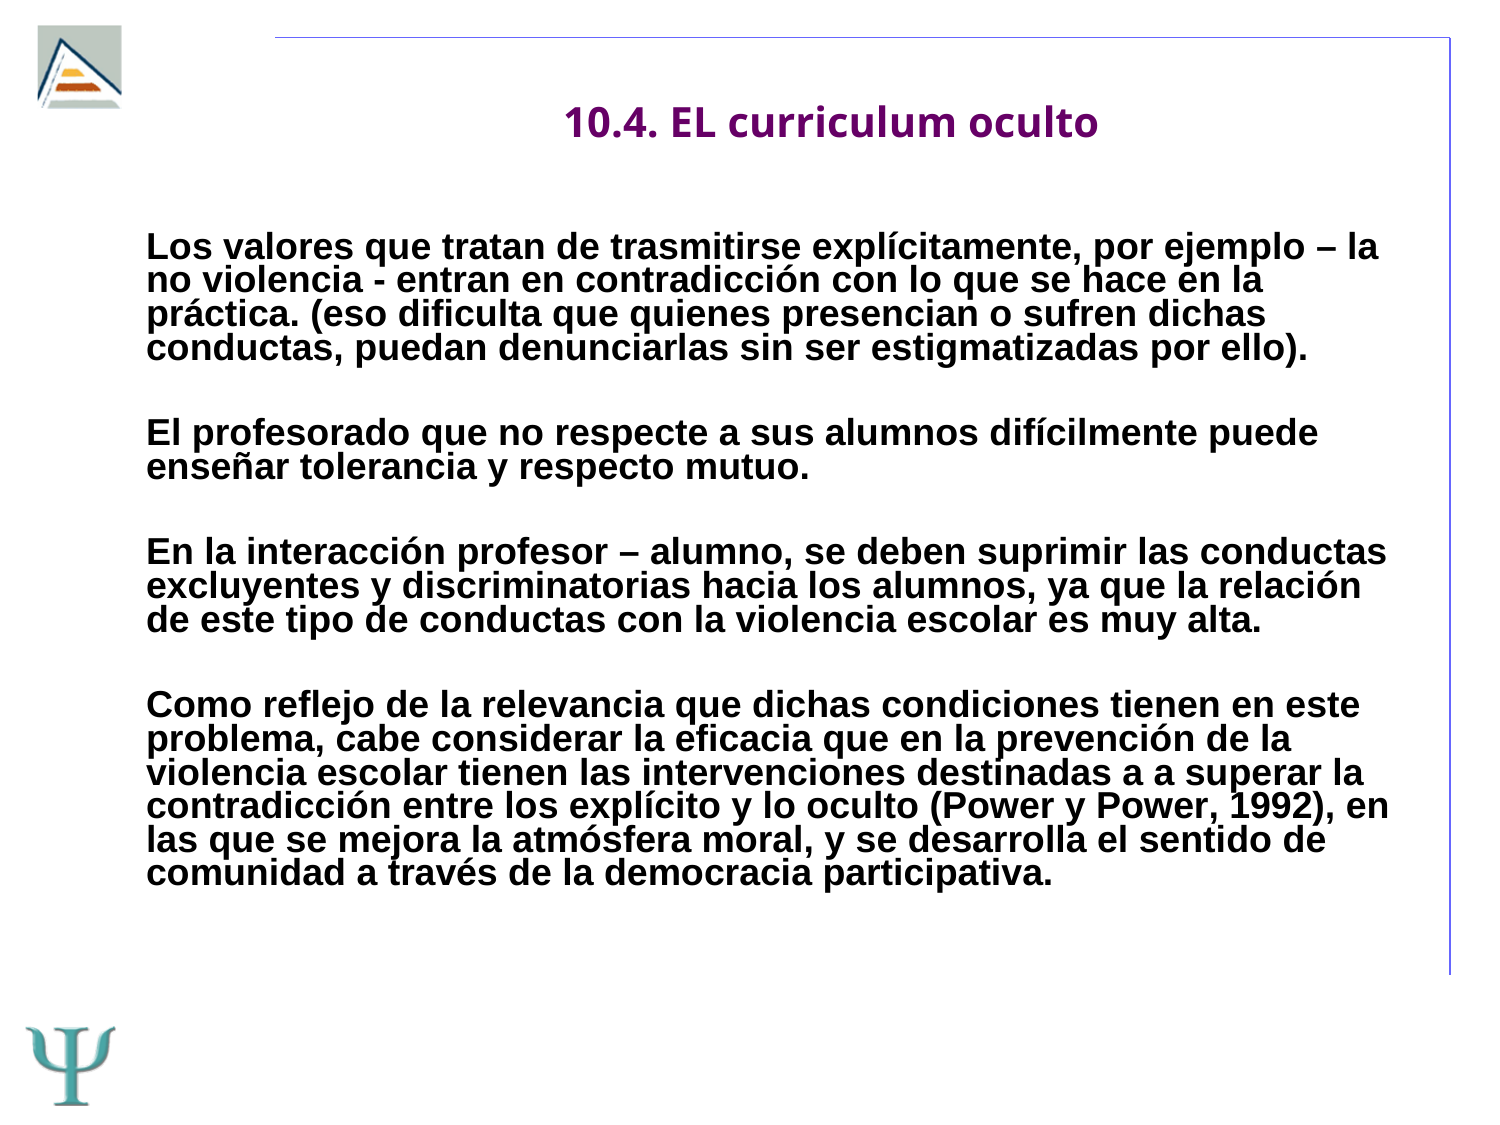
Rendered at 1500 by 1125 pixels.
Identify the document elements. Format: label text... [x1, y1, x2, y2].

picture [24, 1024, 75, 1106]
list Los valores que tratan de trasmitirse explícitamente, por ejemplo – la no violencia - entran en contradicción con lo que se hace en la práctica. (eso dificulta que quienes presencian o sufren dichas conductas, puedan denunciarlas sin ser estigmatizadas por ello). El profesorado que no respecte a sus alumnos difícilmente puede enseñar tolerancia y respecto mutuo. En la interacción profesor – alumno, se deben suprimir las conductas excluyentes y discriminatorias hacia los alumnos, ya que la relación de este tipo de conductas con la violencia escolar es muy alta. Como reflejo de la relevancia que dichas condiciones tienen en este problema, cabe considerar la eficacia que en la prevención de la violencia escolar tienen las intervenciones destinadas a a superar la contradicción entre los explícito y lo oculto (Power y Power, 1992), en las que se mejora la atmósfera moral, y se desarrolla el sentido de comunidad a través de la democracia participativa. [75, 224, 1426, 1125]
title 10.4. EL curriculum oculto [262, 74, 1401, 168]
picture [37, 24, 122, 109]
